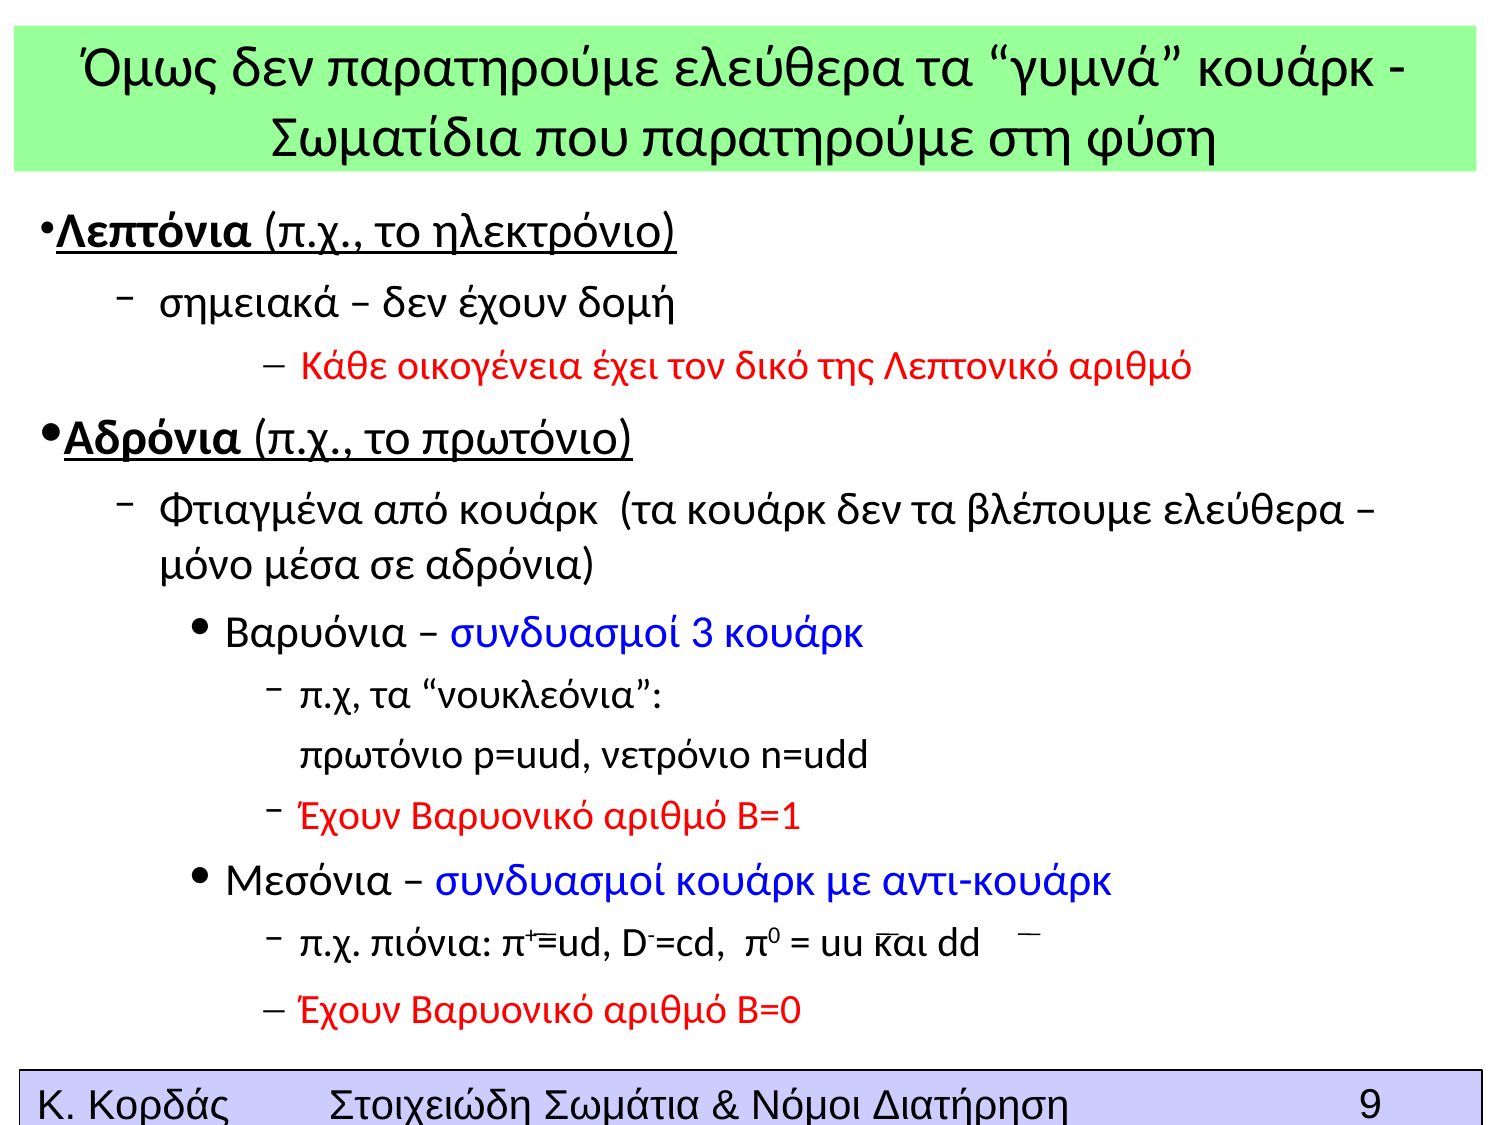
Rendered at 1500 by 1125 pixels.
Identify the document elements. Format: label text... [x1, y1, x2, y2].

text_box Όμως δεν παρατηρούμε ελεύθερα τα “γυμνά” κουάρκ - Σωματίδια που παρατηρούμε στη φύση [13, 25, 1477, 172]
text_box Λεπτόνια (π.χ., το ηλεκτρόνιο) σημειακά – δεν έχουν δομή Κάθε οικογένεια έχει τον δικό της Λεπτονικό αριθμό Αδρόνια (π.χ., το πρωτόνιο) Φτιαγμένα από κουάρκ (τα κουάρκ δεν τα βλέπουμε ελεύθερα – μόνο μέσα σε αδρόνια) Βαρυόνια – συνδυασμοί 3 κουάρκ π.χ, τα “νουκλεόνια”: πρωτόνιο p=uud, νετρόνιο n=udd Έχουν Bαρυονικό αριθμό B=1 Μεσόνια – συνδυασμοί κουάρκ με αντι-κουάρκ π.χ. πιόνια: π+=ud, D-=cd, π0 = uu και dd Έχουν Bαρυονικό αριθμό B=0 [23, 190, 1447, 1048]
